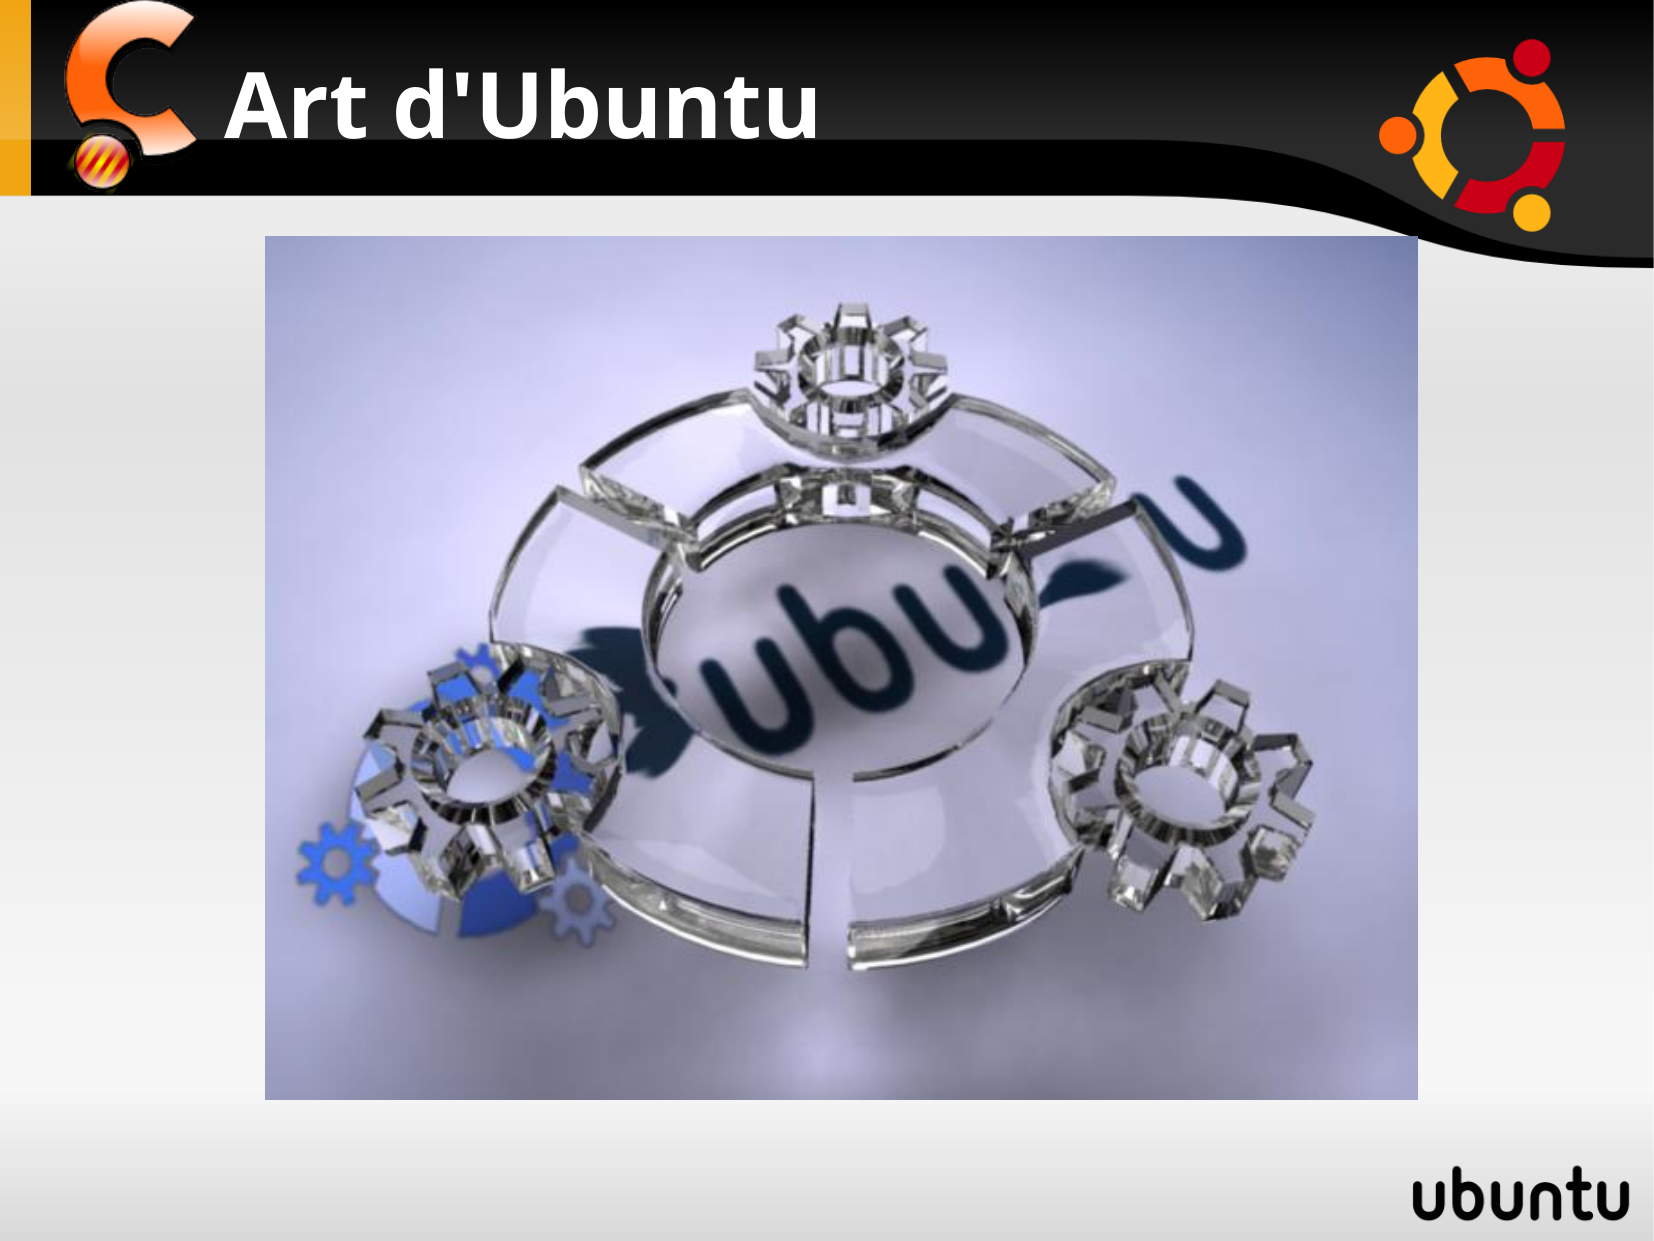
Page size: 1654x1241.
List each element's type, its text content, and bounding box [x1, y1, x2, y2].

title Art d'Ubuntu [76, 0, 1565, 208]
picture [0, 0, 1654, 1241]
